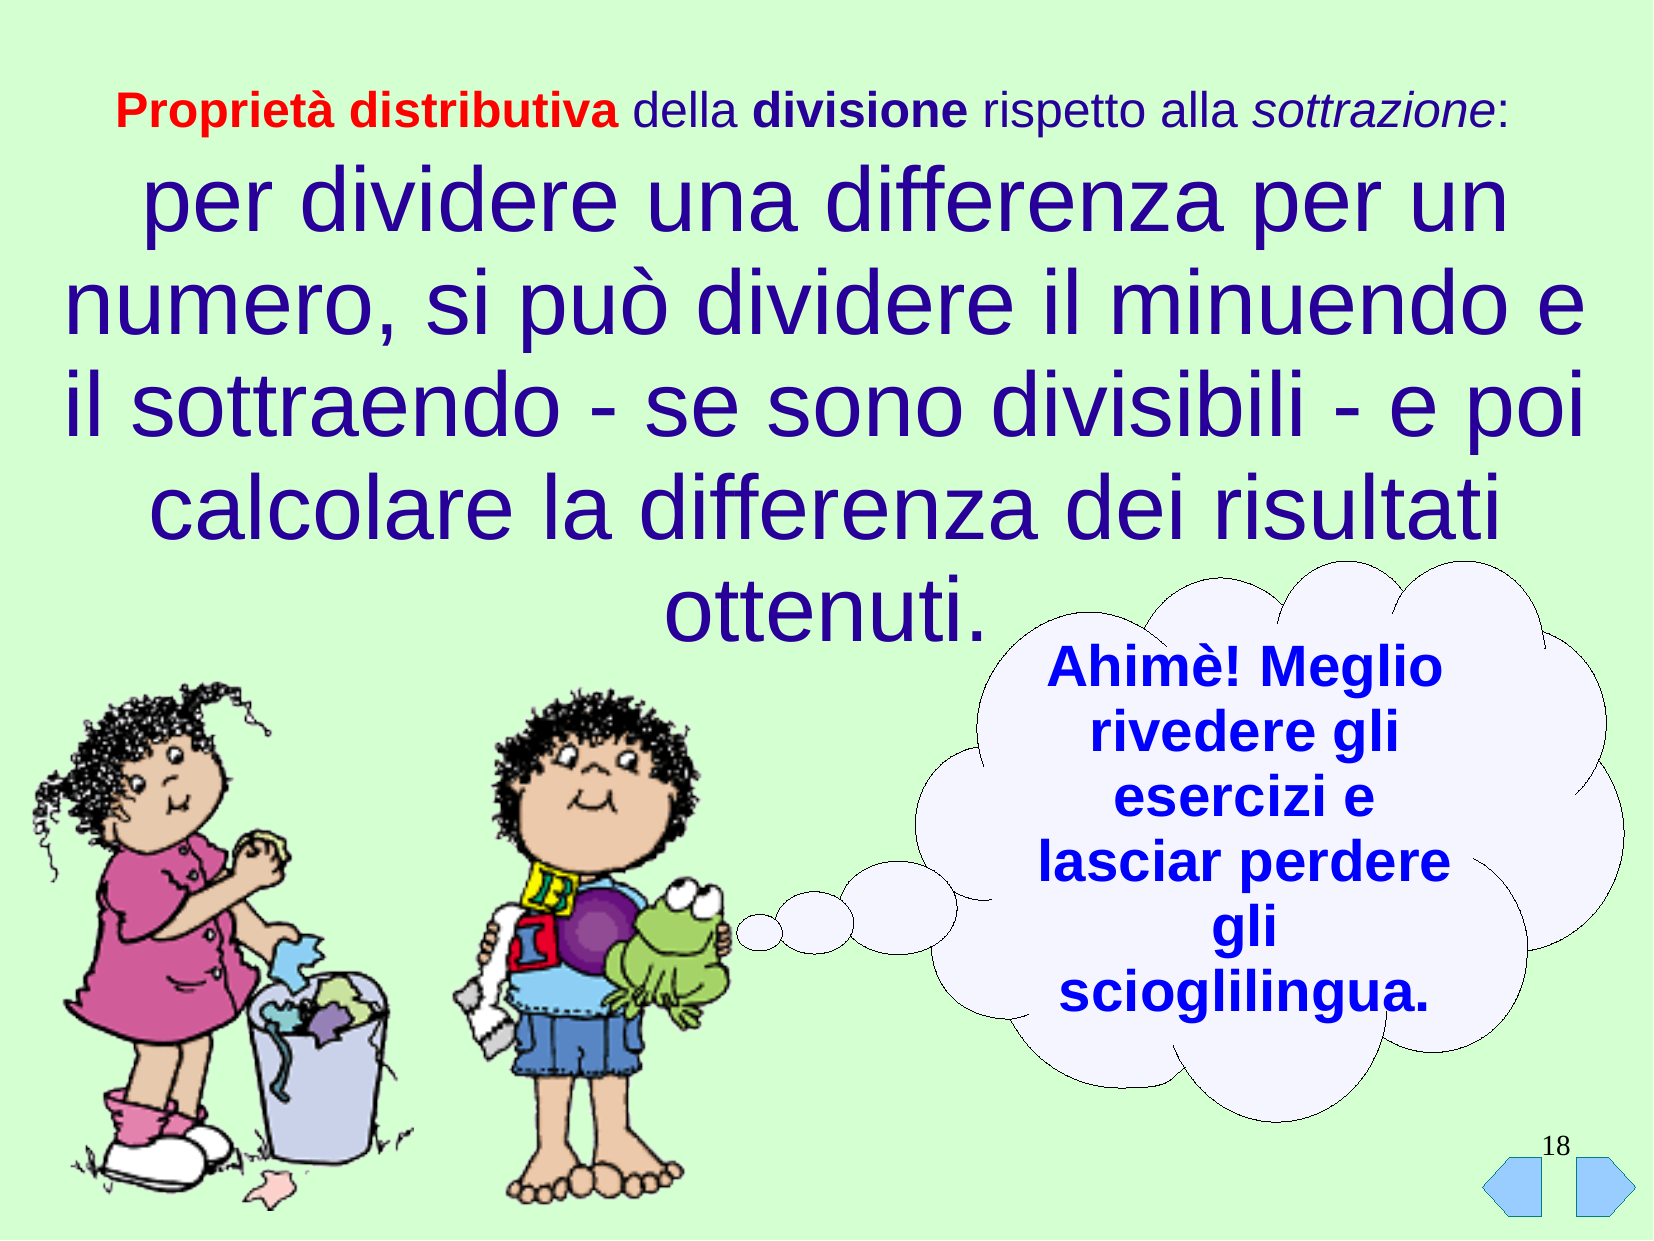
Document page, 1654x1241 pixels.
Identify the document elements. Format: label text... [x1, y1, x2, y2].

picture [442, 679, 739, 1214]
text_box Proprietà distributiva della divisione rispetto alla sottrazione: per dividere una differenza per un numero, si può dividere il minuendo e il sottraendo - se sono divisibili - e poi calcolare la differenza dei risultati ottenuti. [29, 29, 1625, 669]
picture [23, 672, 414, 1211]
text_box [1482, 1157, 1542, 1217]
text_box [1576, 1157, 1636, 1217]
text_box Ahimè! Meglio rivedere gli esercizi e lasciar perdere gli scioglilingua. [736, 561, 1625, 1123]
